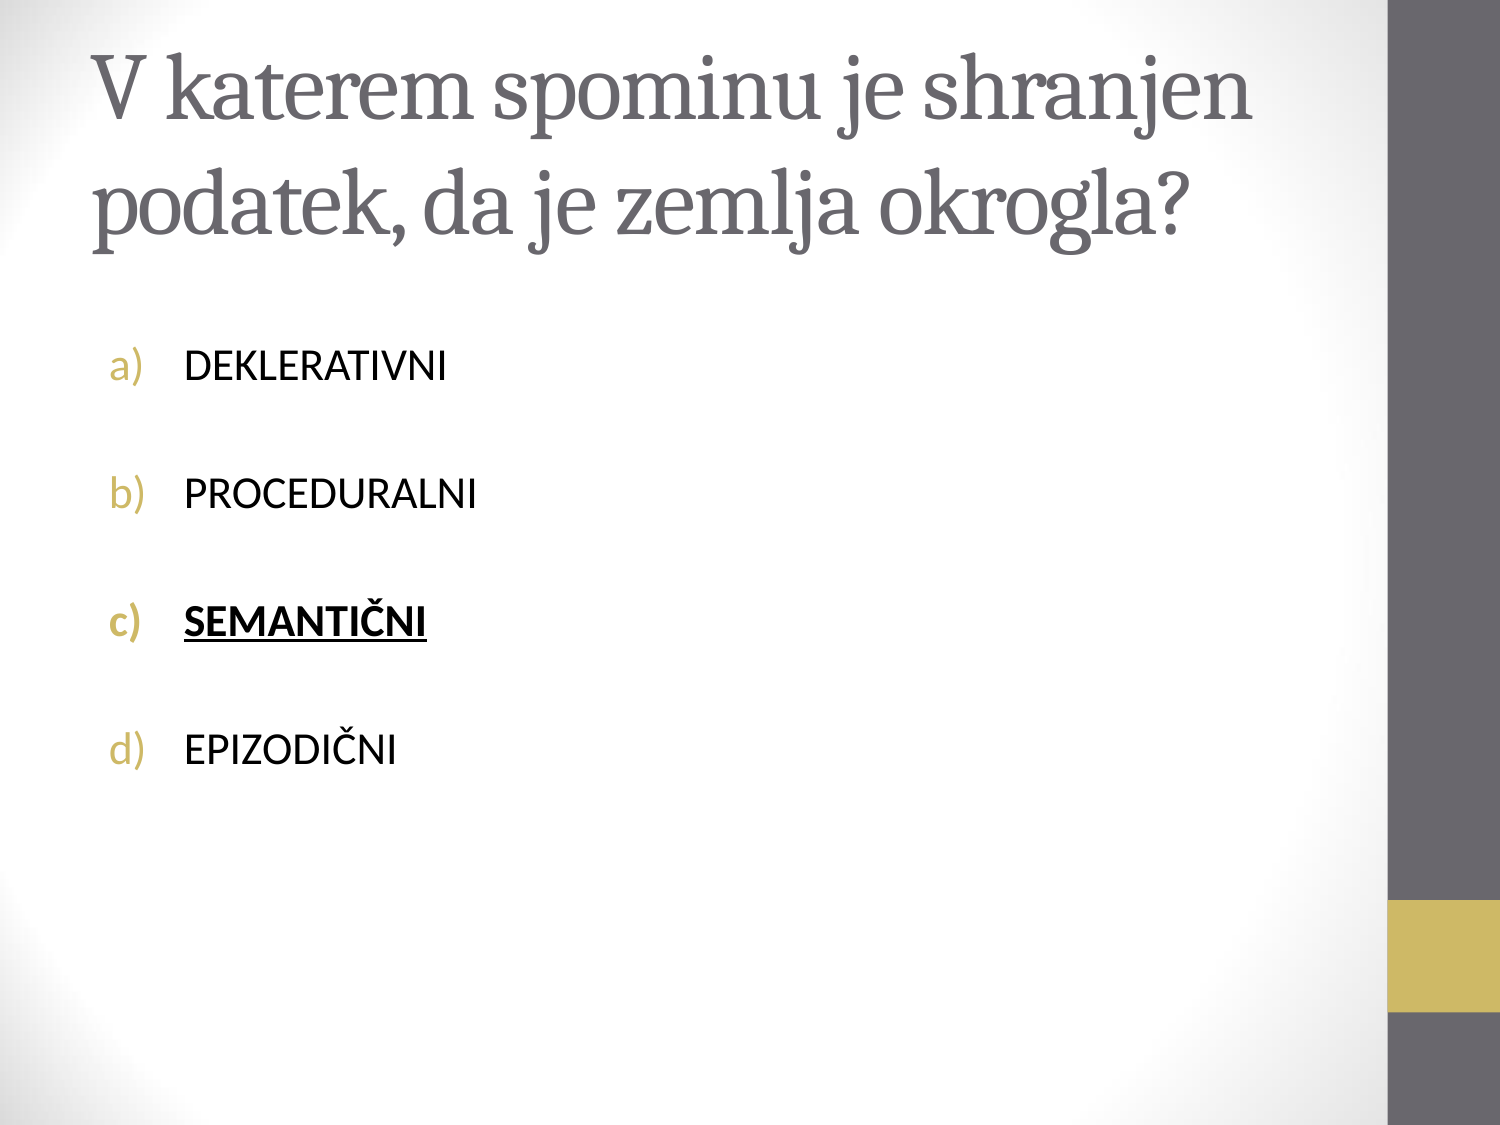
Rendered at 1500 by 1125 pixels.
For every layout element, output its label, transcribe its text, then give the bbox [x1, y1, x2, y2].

list DEKLERATIVNI PROCEDURALNI SEMANTIČNI EPIZODIČNI [75, 262, 1325, 1050]
title V katerem spominu je shranjen podatek, da je zemlja okrogla? [75, 45, 1325, 233]
picture [0, 0, 1387, 1125]
